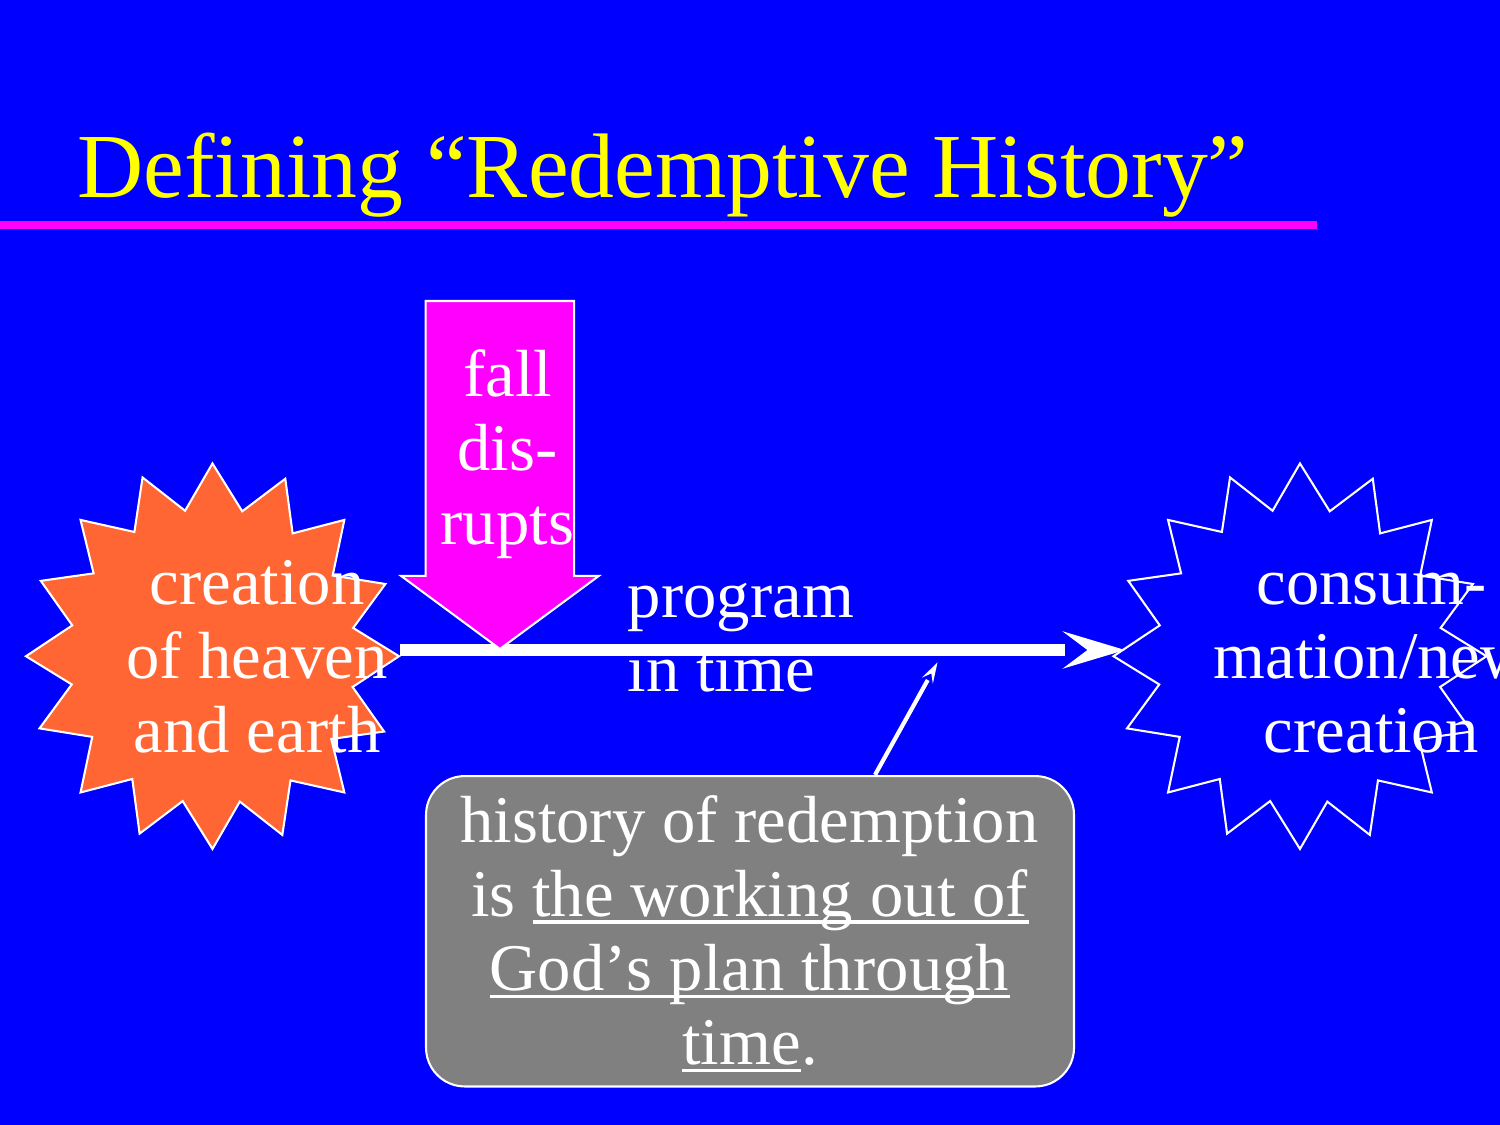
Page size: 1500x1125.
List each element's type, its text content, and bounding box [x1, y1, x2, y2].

title Defining “Redemptive History” [62, 43, 1426, 225]
text_box fall dis- rupts [400, 301, 599, 649]
text_box creation of heaven and earth [26, 464, 399, 849]
text_box program in time [612, 549, 1038, 714]
text_box consum- mation/new creation [1113, 463, 1486, 849]
text_box history of redemption is the working out of God’s plan through time. [426, 776, 1075, 1087]
